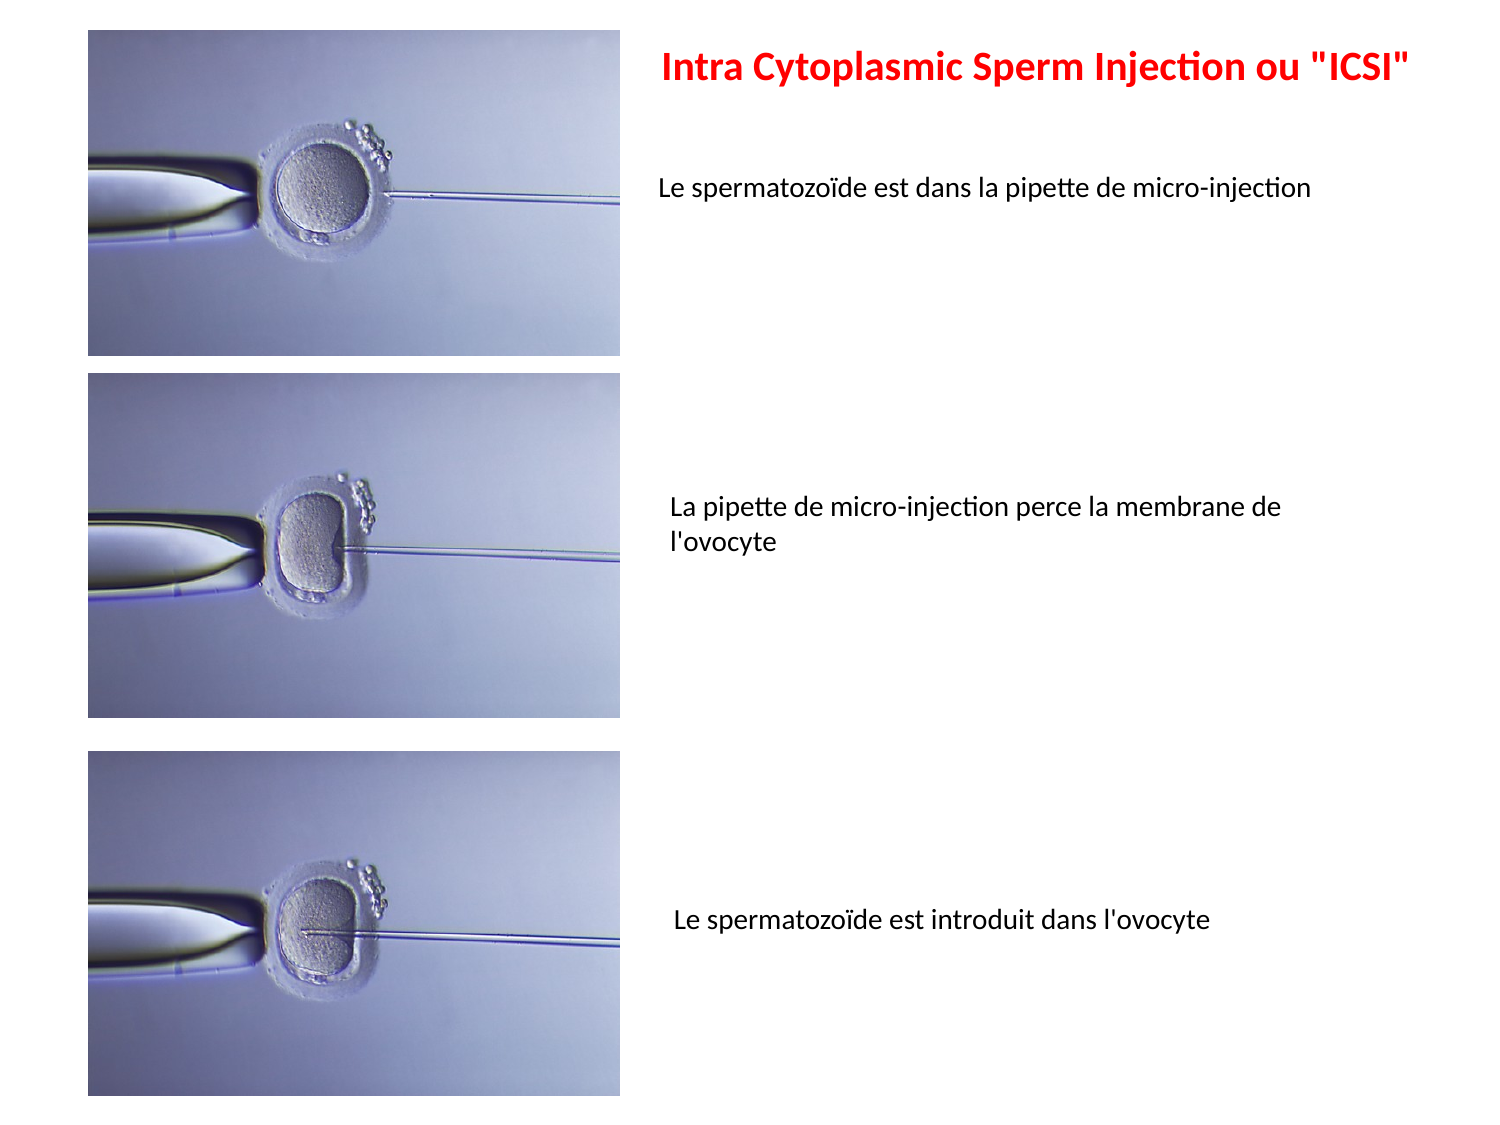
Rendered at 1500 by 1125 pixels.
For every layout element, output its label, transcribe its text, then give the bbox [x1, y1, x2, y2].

picture [88, 30, 620, 356]
text_box Le spermatozoïde est dans la pipette de micro-injection [643, 160, 1394, 211]
text_box Le spermatozoïde est introduit dans l'ovocyte [658, 893, 1226, 943]
picture [88, 751, 620, 1096]
picture [88, 373, 620, 718]
text_box La pipette de micro-injection perce la membrane de l'ovocyte [655, 479, 1406, 565]
text_box Intra Cytoplasmic Sperm Injection ou "ICSI" [646, 30, 1427, 96]
